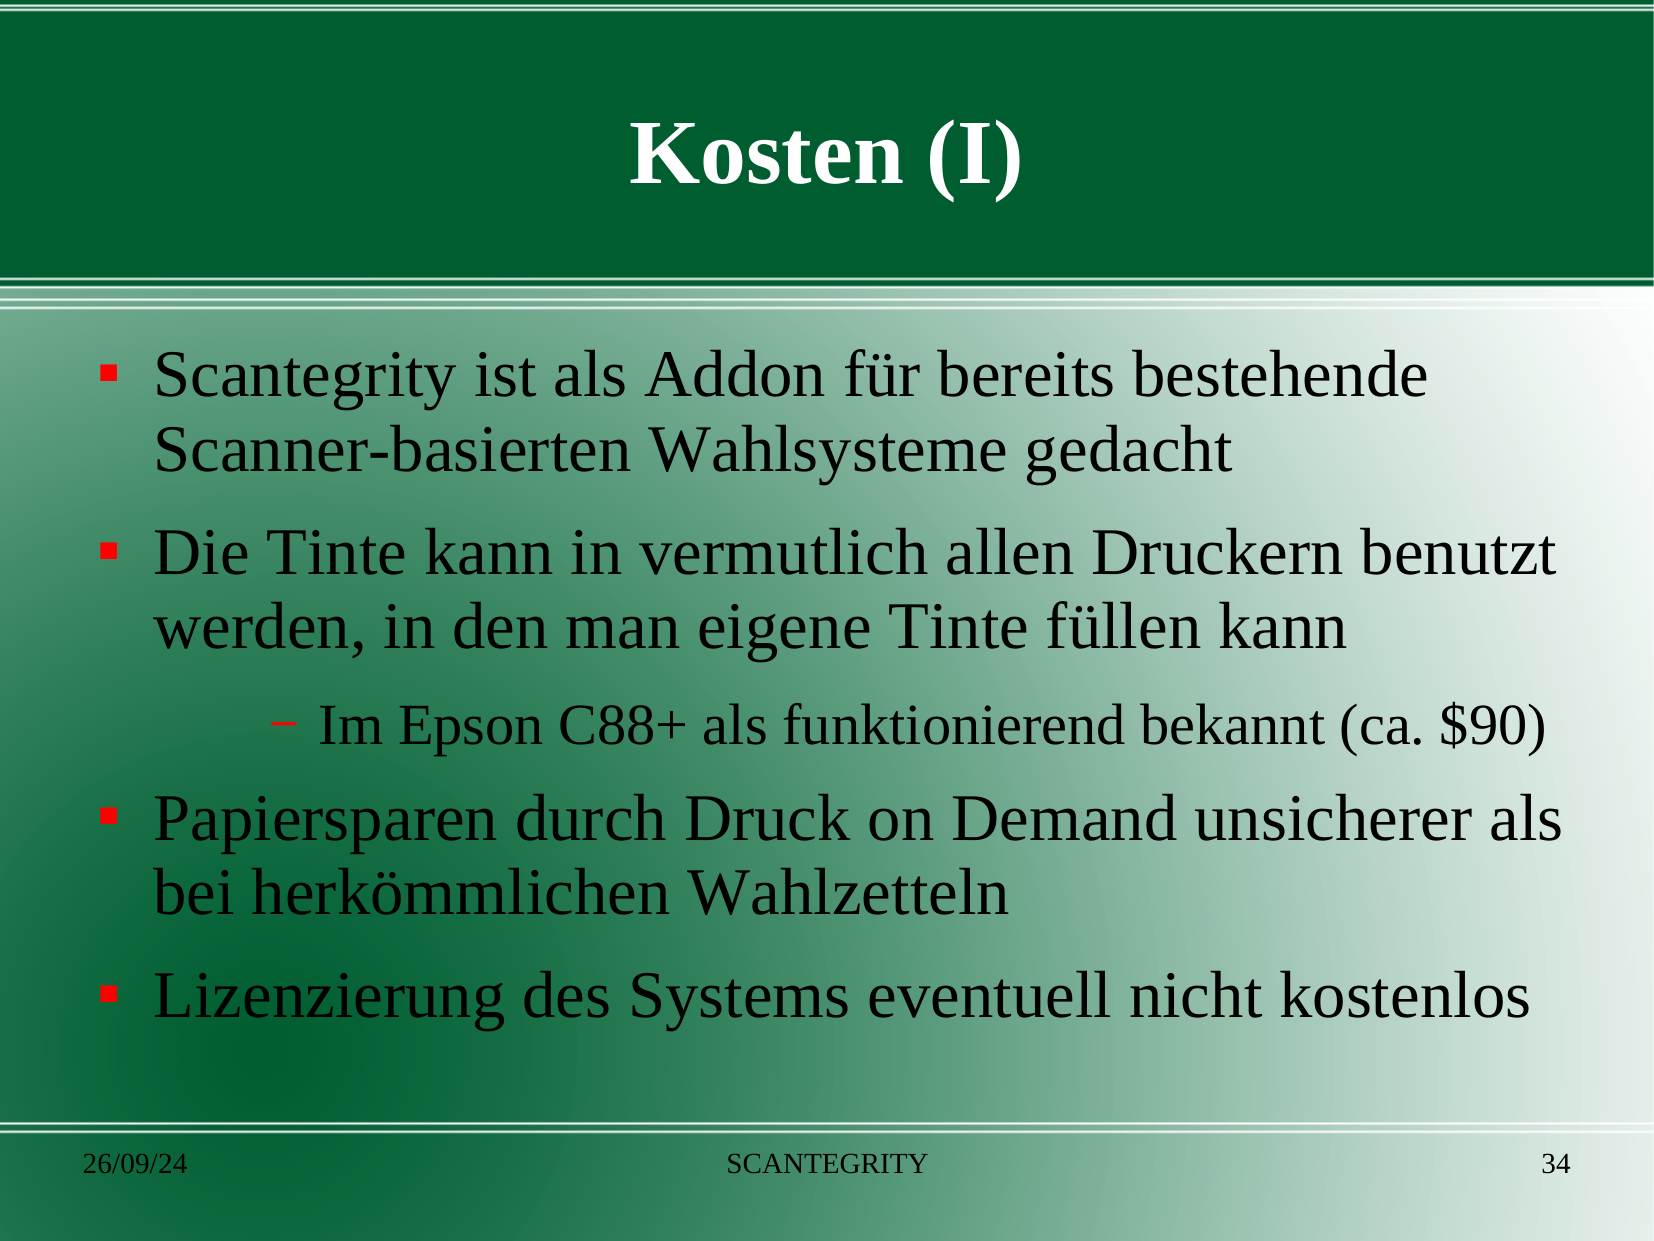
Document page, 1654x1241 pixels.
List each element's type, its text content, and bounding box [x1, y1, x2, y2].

title Kosten (I) [82, 56, 1571, 250]
picture [0, 0, 1654, 1241]
list Scantegrity ist als Addon für bereits bestehende Scanner-basierten Wahlsysteme gedacht Die Tinte kann in vermutlich allen Druckern benutzt werden, in den man eigene Tinte füllen kann Im Epson C88+ als funktionierend bekannt (ca. $90) Papiersparen durch Druck on Demand unsicherer als bei herkömmlichen Wahlzetteln Lizenzierung des Systems eventuell nicht kostenlos [82, 337, 1571, 1037]
